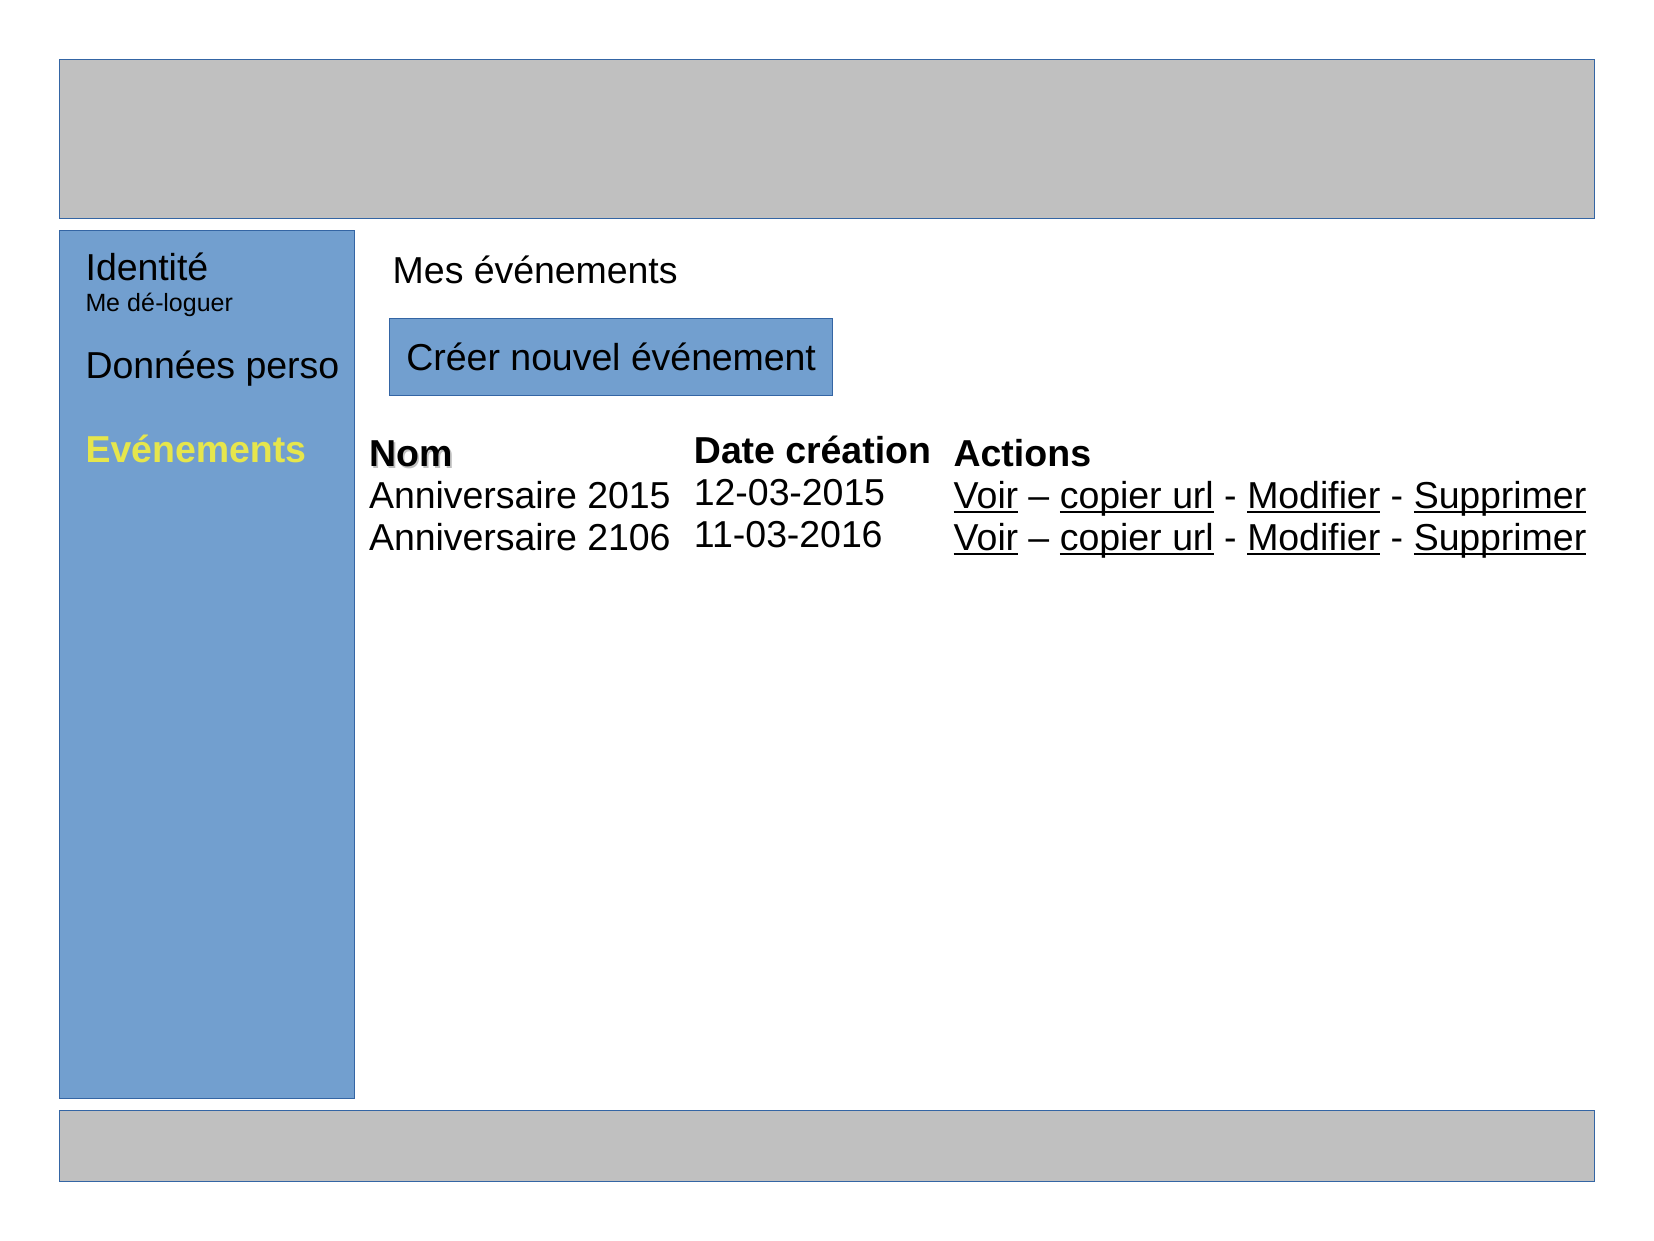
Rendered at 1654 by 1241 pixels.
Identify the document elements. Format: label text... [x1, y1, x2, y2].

text_box Date création 12-03-2015 11-03-2016 [679, 422, 981, 609]
text_box [59, 1110, 1595, 1182]
text_box [59, 230, 355, 1099]
text_box Nom Anniversaire 2015 Anniversaire 2106 [354, 425, 715, 621]
text_box Mes événements [377, 242, 1111, 328]
text_box Identité Me dé-loguer Données perso Evénements [70, 239, 378, 563]
text_box Actions Voir – copier url - Modifier - Supprimer Voir – copier url - Modifier - Supprimer [938, 425, 1648, 632]
text_box [59, 59, 1595, 219]
text_box Créer nouvel événement [389, 318, 833, 396]
